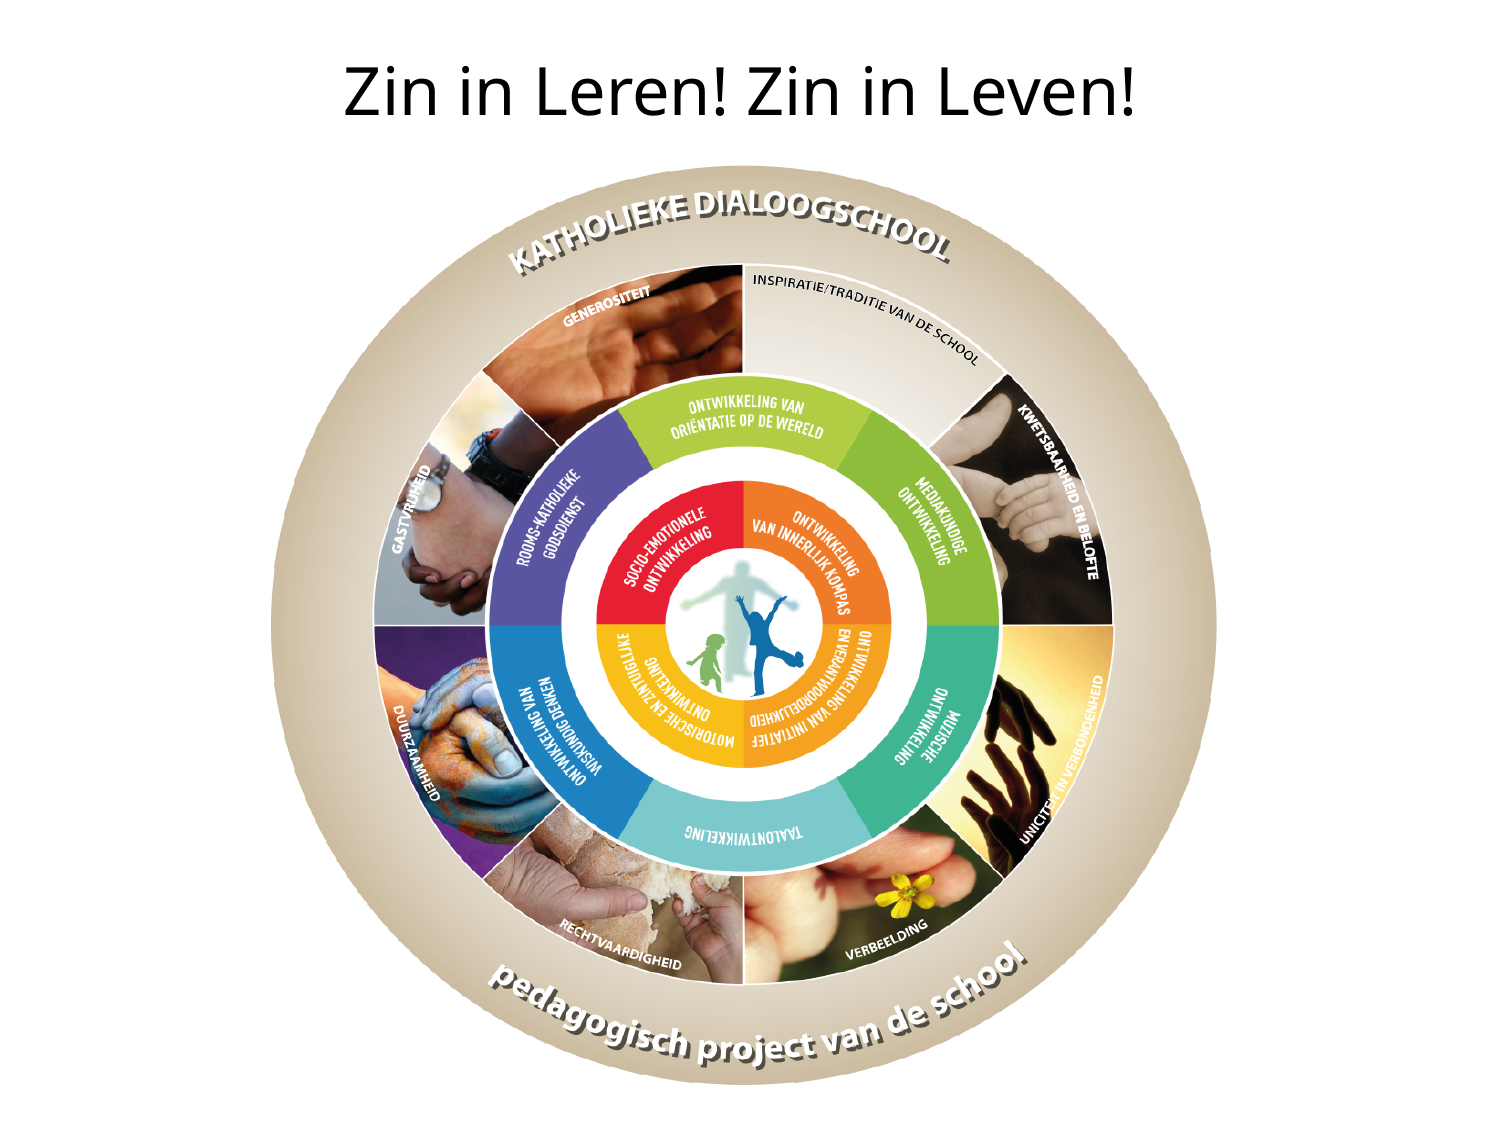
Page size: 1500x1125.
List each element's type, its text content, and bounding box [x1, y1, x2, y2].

title Zin in Leren! Zin in Leven! [75, 19, 1426, 161]
picture [222, 149, 1294, 1106]
